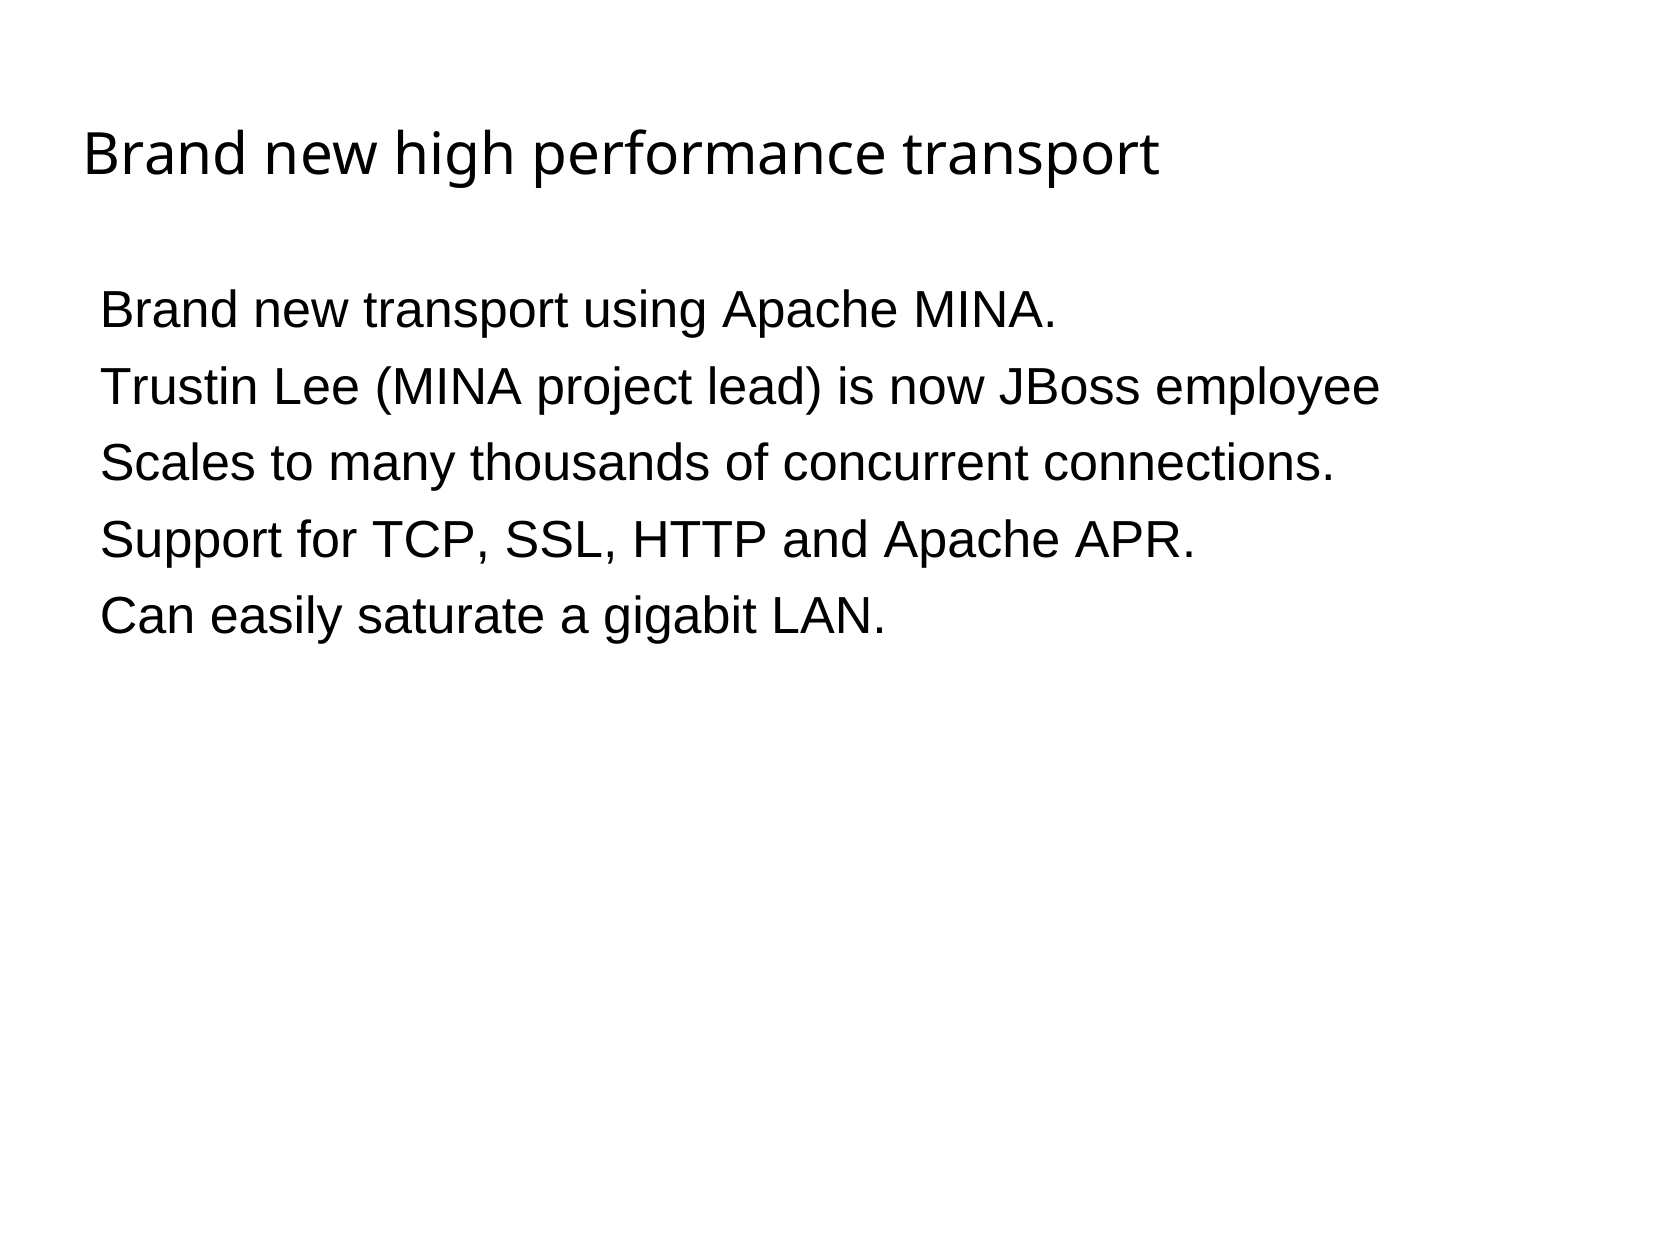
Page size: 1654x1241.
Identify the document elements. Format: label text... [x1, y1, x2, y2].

title Brand new high performance transport [82, 56, 1571, 249]
list Brand new transport using Apache MINA. Trustin Lee (MINA project lead) is now JBoss employee Scales to many thousands of concurrent connections. Support for TCP, SSL, HTTP and Apache APR. Can easily saturate a gigabit LAN. [82, 290, 1571, 1094]
